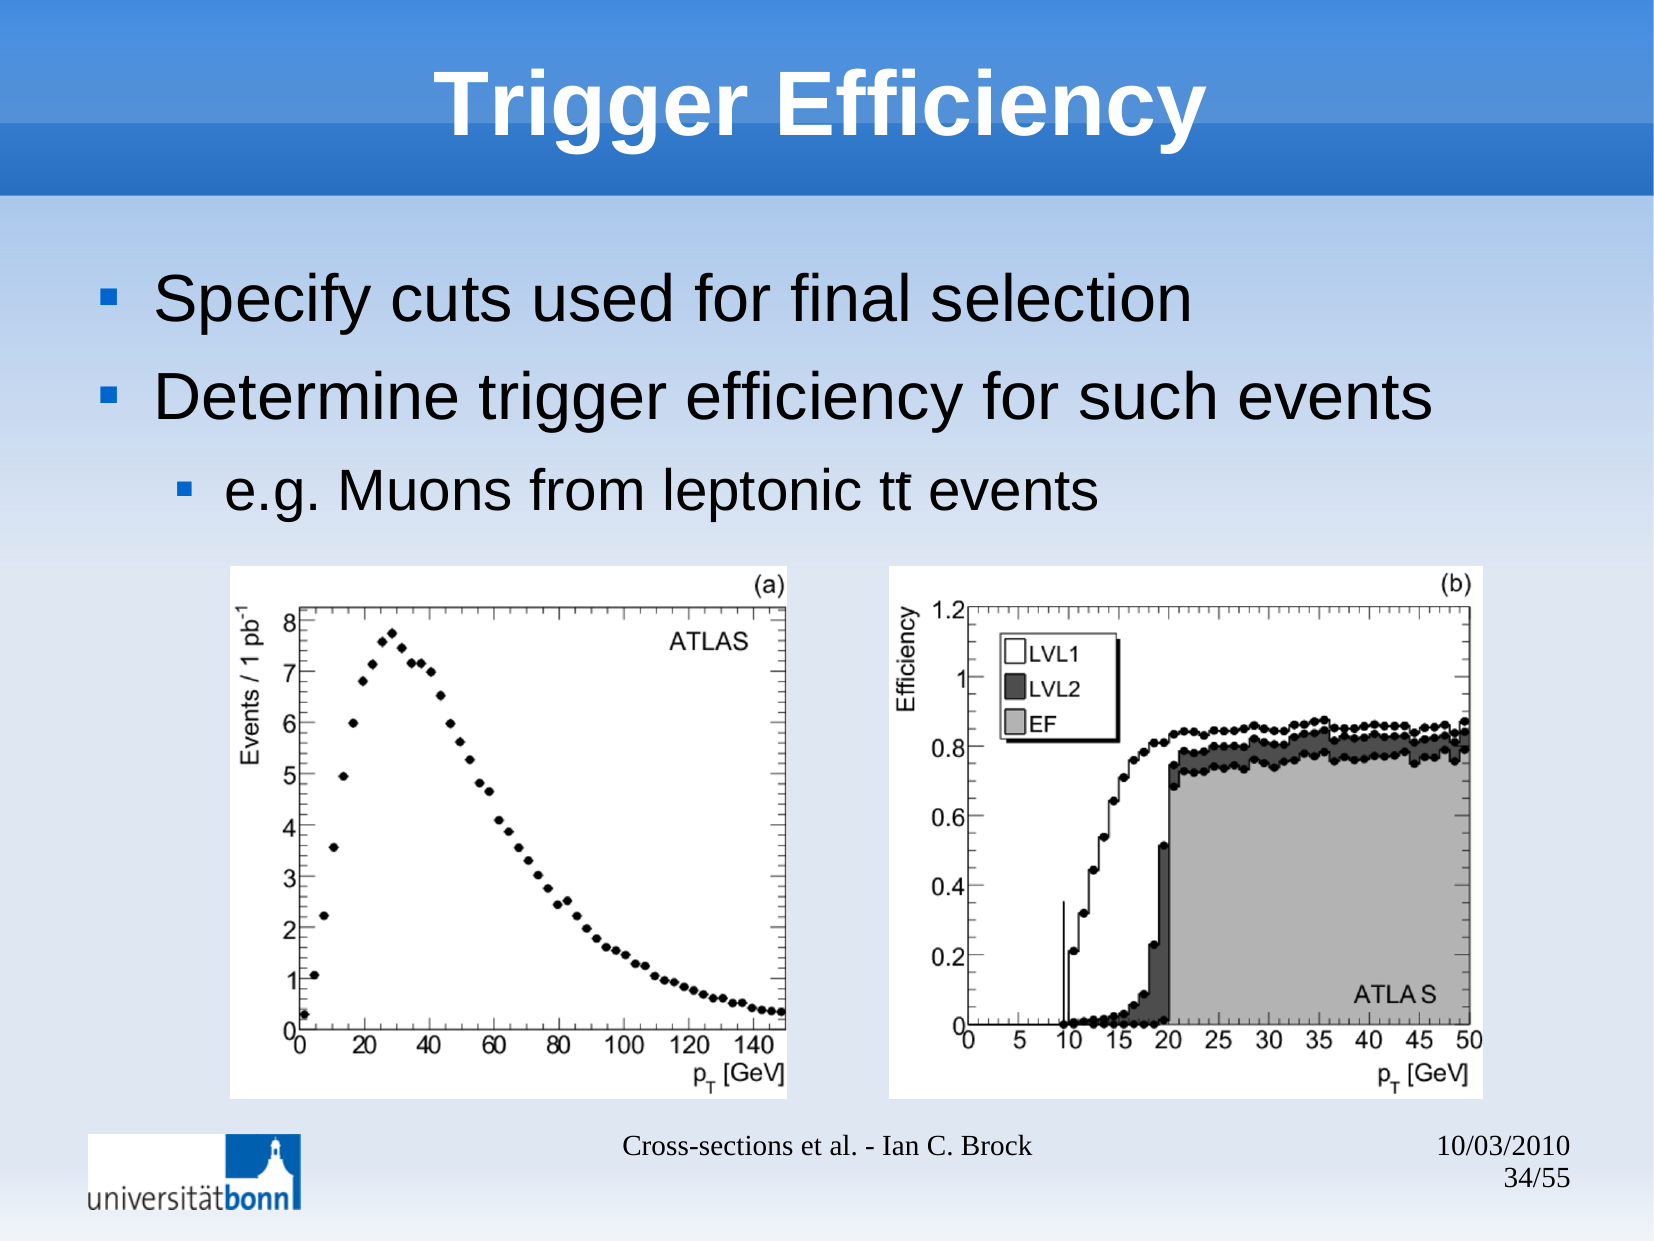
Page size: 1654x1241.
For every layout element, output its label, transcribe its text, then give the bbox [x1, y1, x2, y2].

list Specify cuts used for final selection Determine trigger efficiency for such events e.g. Muons from leptonic tt events [82, 260, 1571, 1065]
picture [0, 0, 1654, 1241]
text_box - [885, 445, 928, 502]
title Trigger Efficiency [76, 7, 1565, 200]
